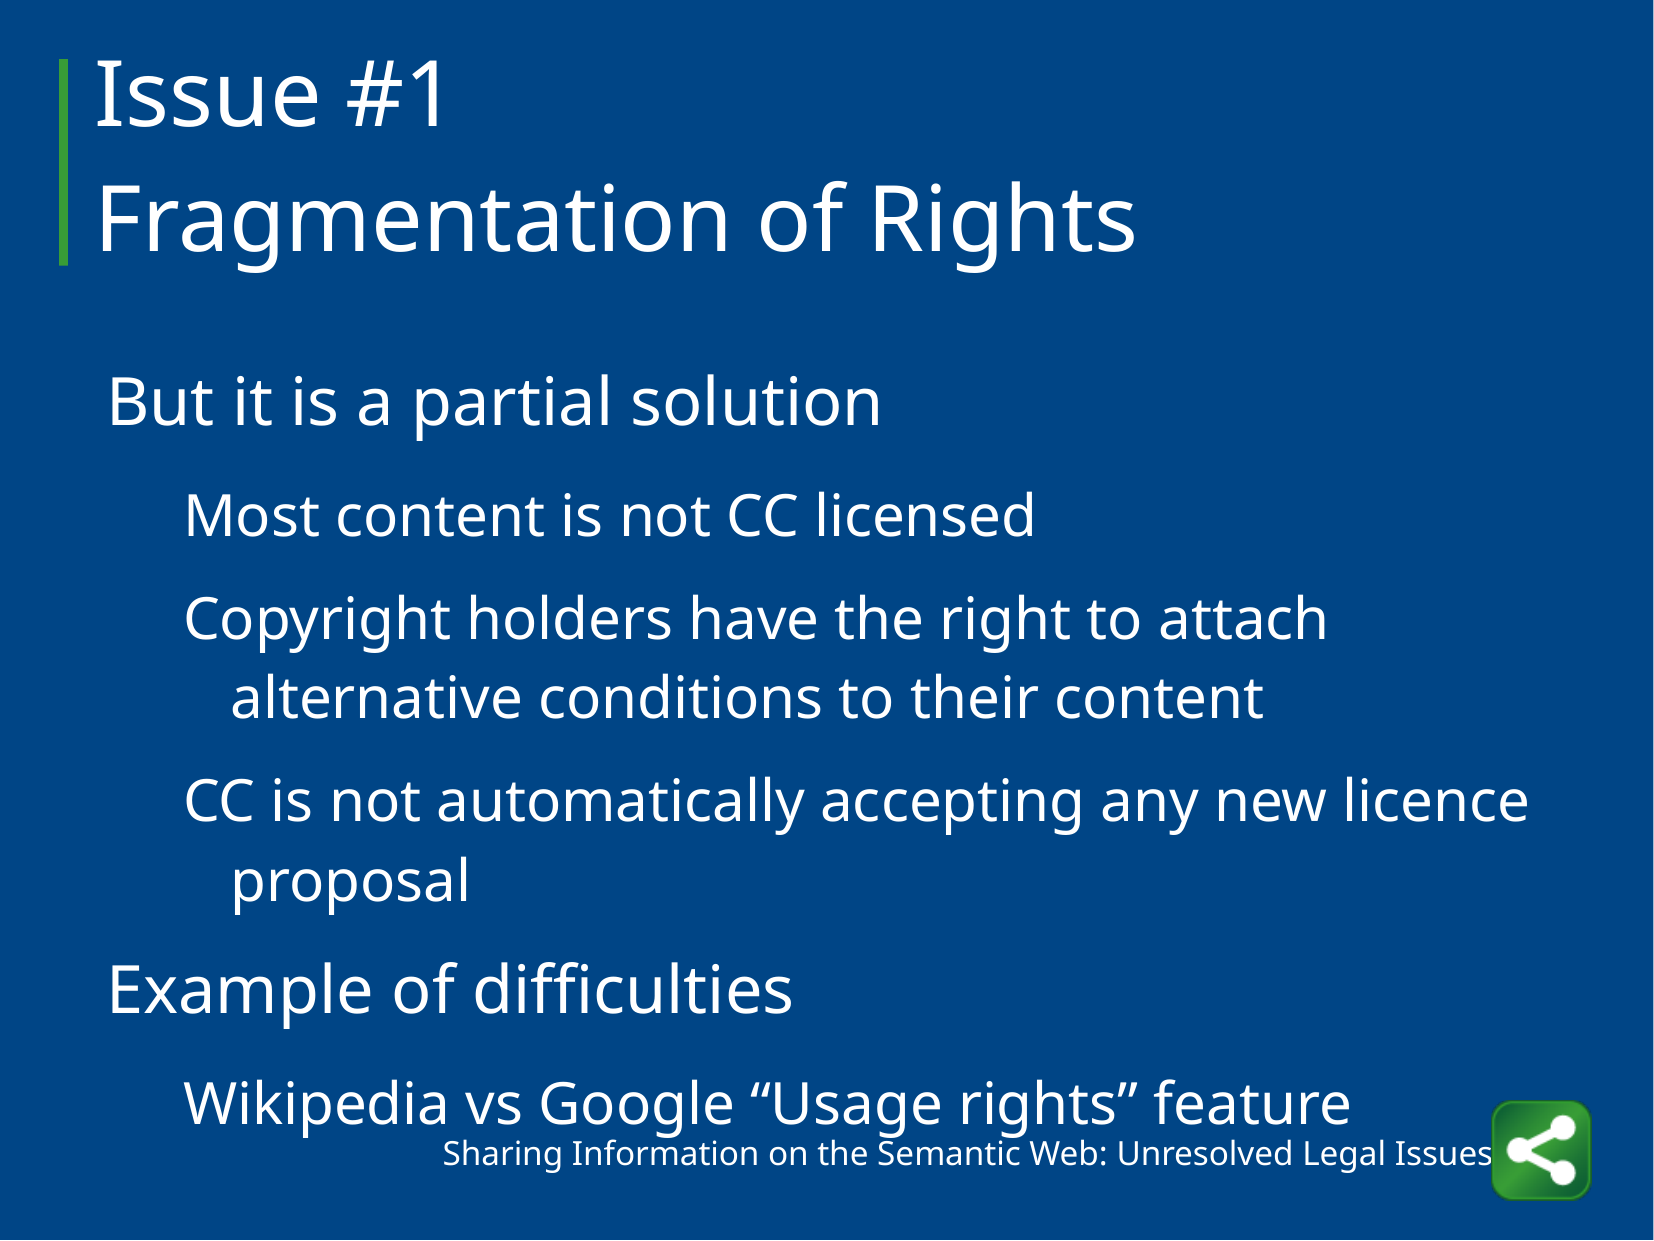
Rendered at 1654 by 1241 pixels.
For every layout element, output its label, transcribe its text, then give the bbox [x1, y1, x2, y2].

title Issue #1 Fragmentation of Rights [94, 41, 1577, 265]
list But it is a partial solution Most content is not CC licensed Copyright holders have the right to attach alternative conditions to their content CC is not automatically accepting any new licence proposal Example of difficulties Wikipedia vs Google “Usage rights” feature [88, 354, 1577, 1078]
picture [1491, 1100, 1592, 1201]
